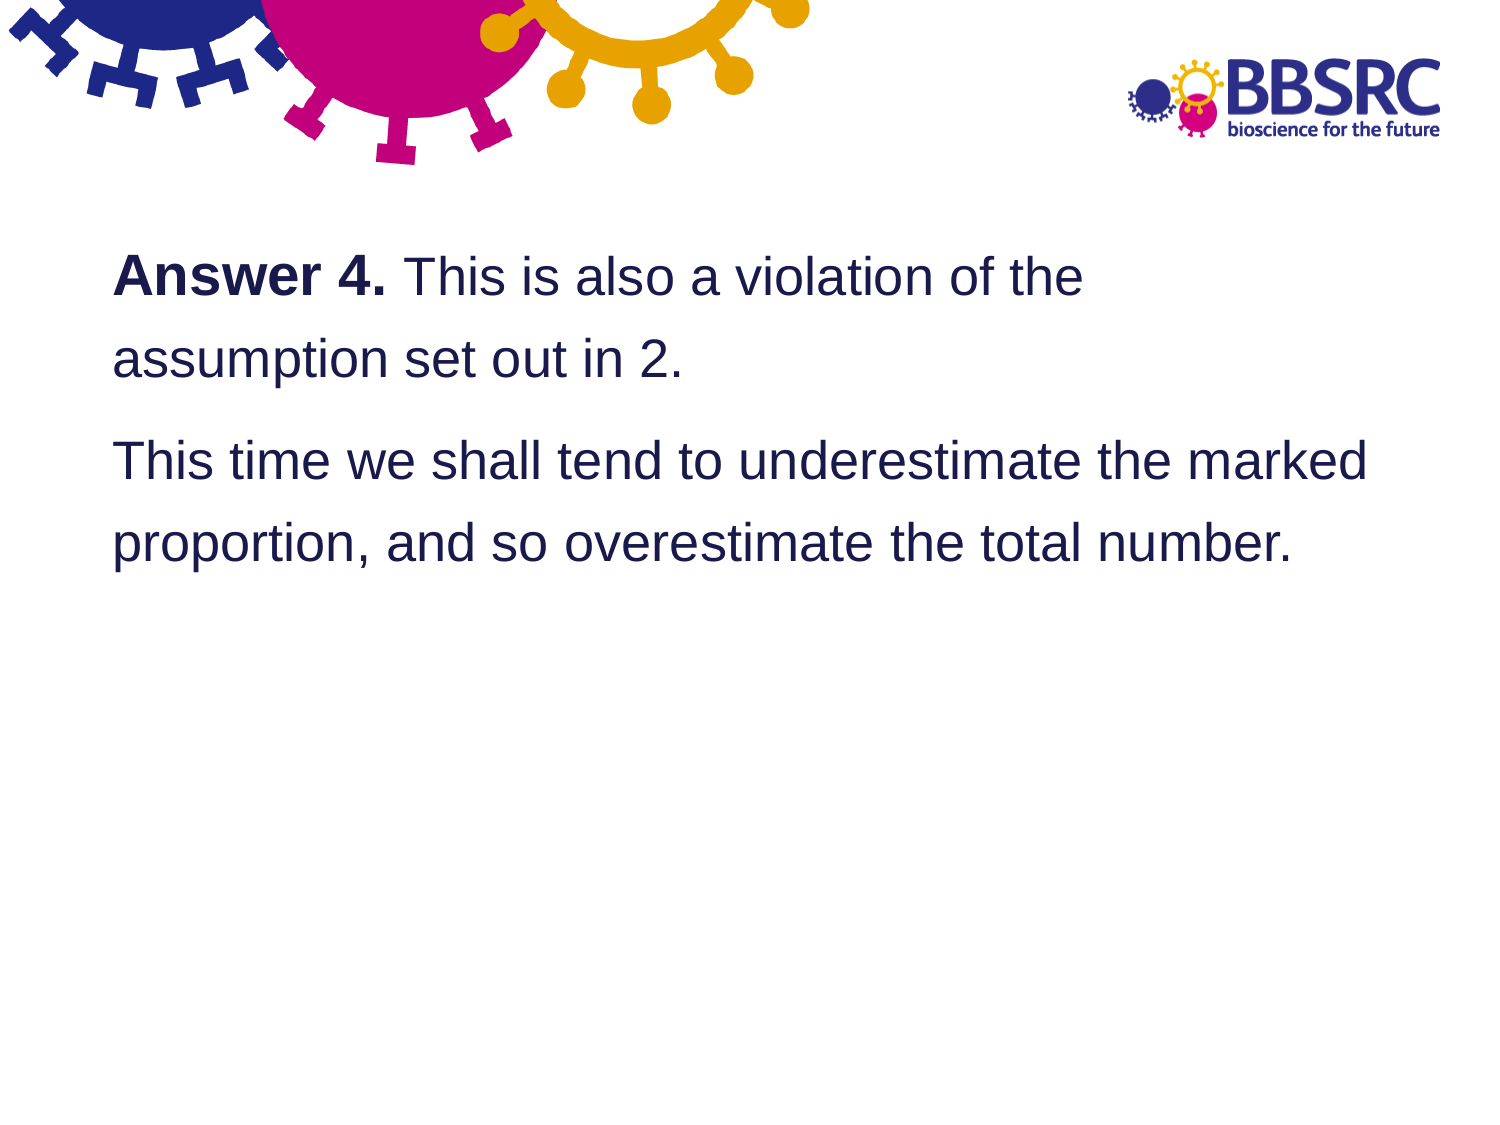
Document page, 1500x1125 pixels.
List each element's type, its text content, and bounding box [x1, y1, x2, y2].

list Answer 4. This is also a violation of the assumption set out in 2. This time we shall tend to underestimate the marked proportion, and so overestimate the total number. [112, 219, 1377, 705]
